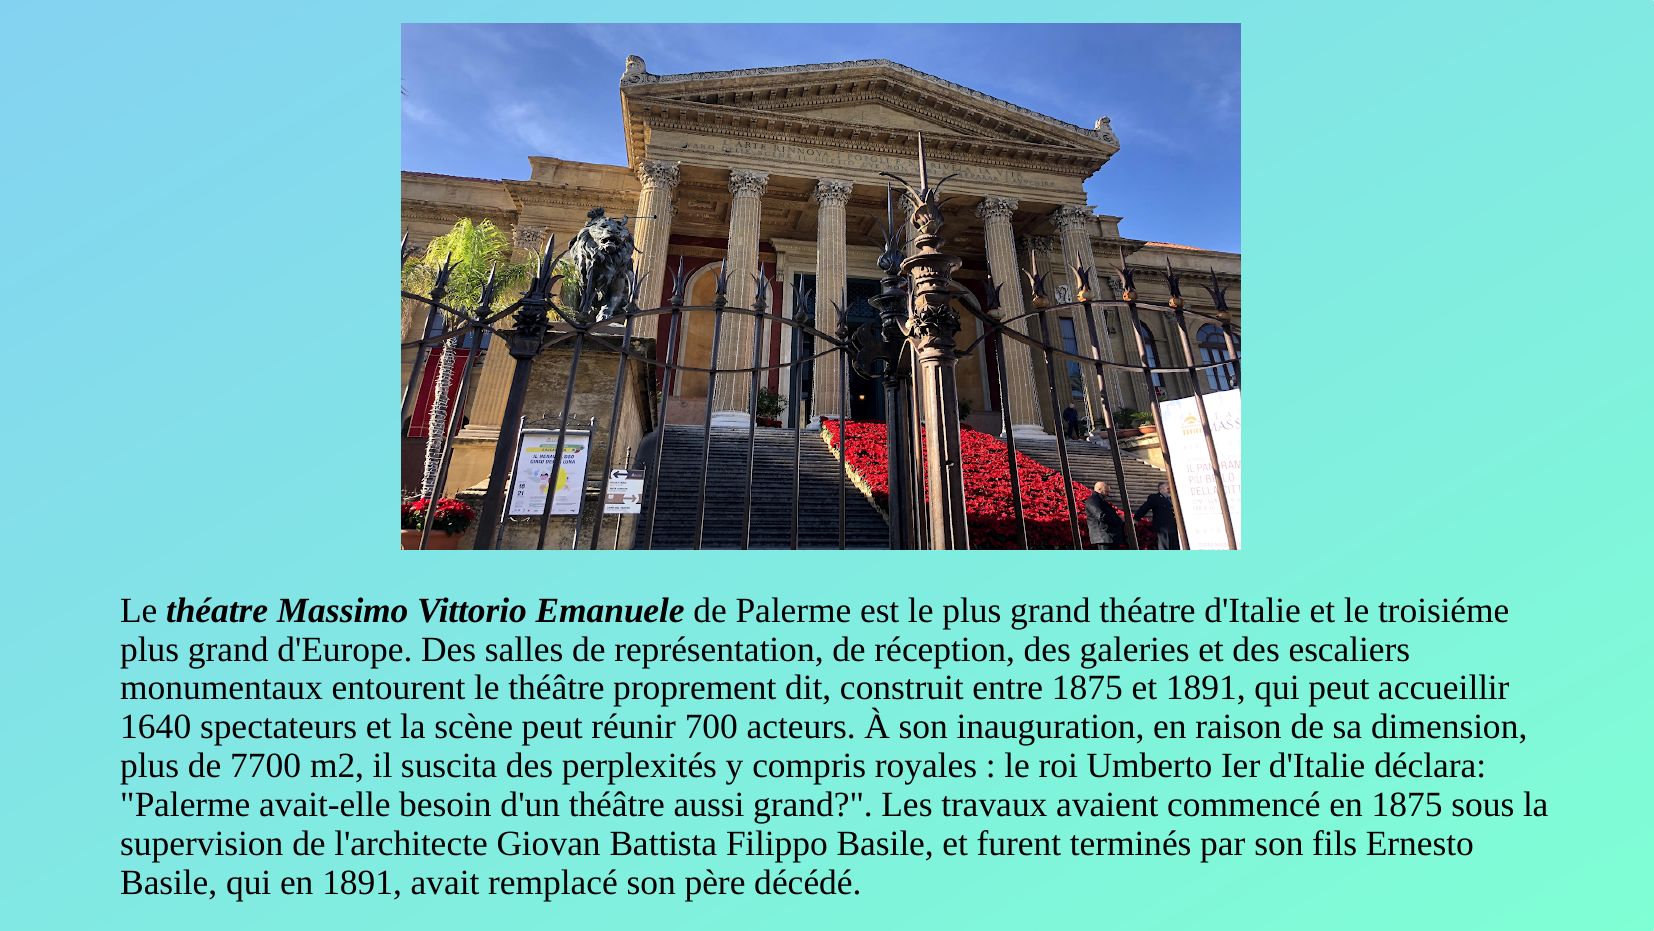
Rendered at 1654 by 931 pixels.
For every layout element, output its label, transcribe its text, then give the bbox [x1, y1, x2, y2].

picture [401, 23, 1241, 550]
list Le théatre Massimo Vittorio Emanuele de Palerme est le plus grand théatre d'Italie et le troisiéme plus grand d'Europe. Des salles de représentation, de réception, des galeries et des escaliers monumentaux entourent le théâtre proprement dit, construit entre 1875 et 1891, qui peut accueillir 1640 spectateurs et la scène peut réunir 700 acteurs. À son inauguration, en raison de sa dimension, plus de 7700 m2, il suscita des perplexités y compris royales : le roi Umberto Ier d'Italie déclara: "Palerme avait-elle besoin d'un théâtre aussi grand?". Les travaux avaient commencé en 1875 sous la supervision de l'architecte Giovan Battista Filippo Basile, et furent terminés par son fils Ernesto Basile, qui en 1891, avait remplacé son père décédé. [82, 590, 1571, 910]
